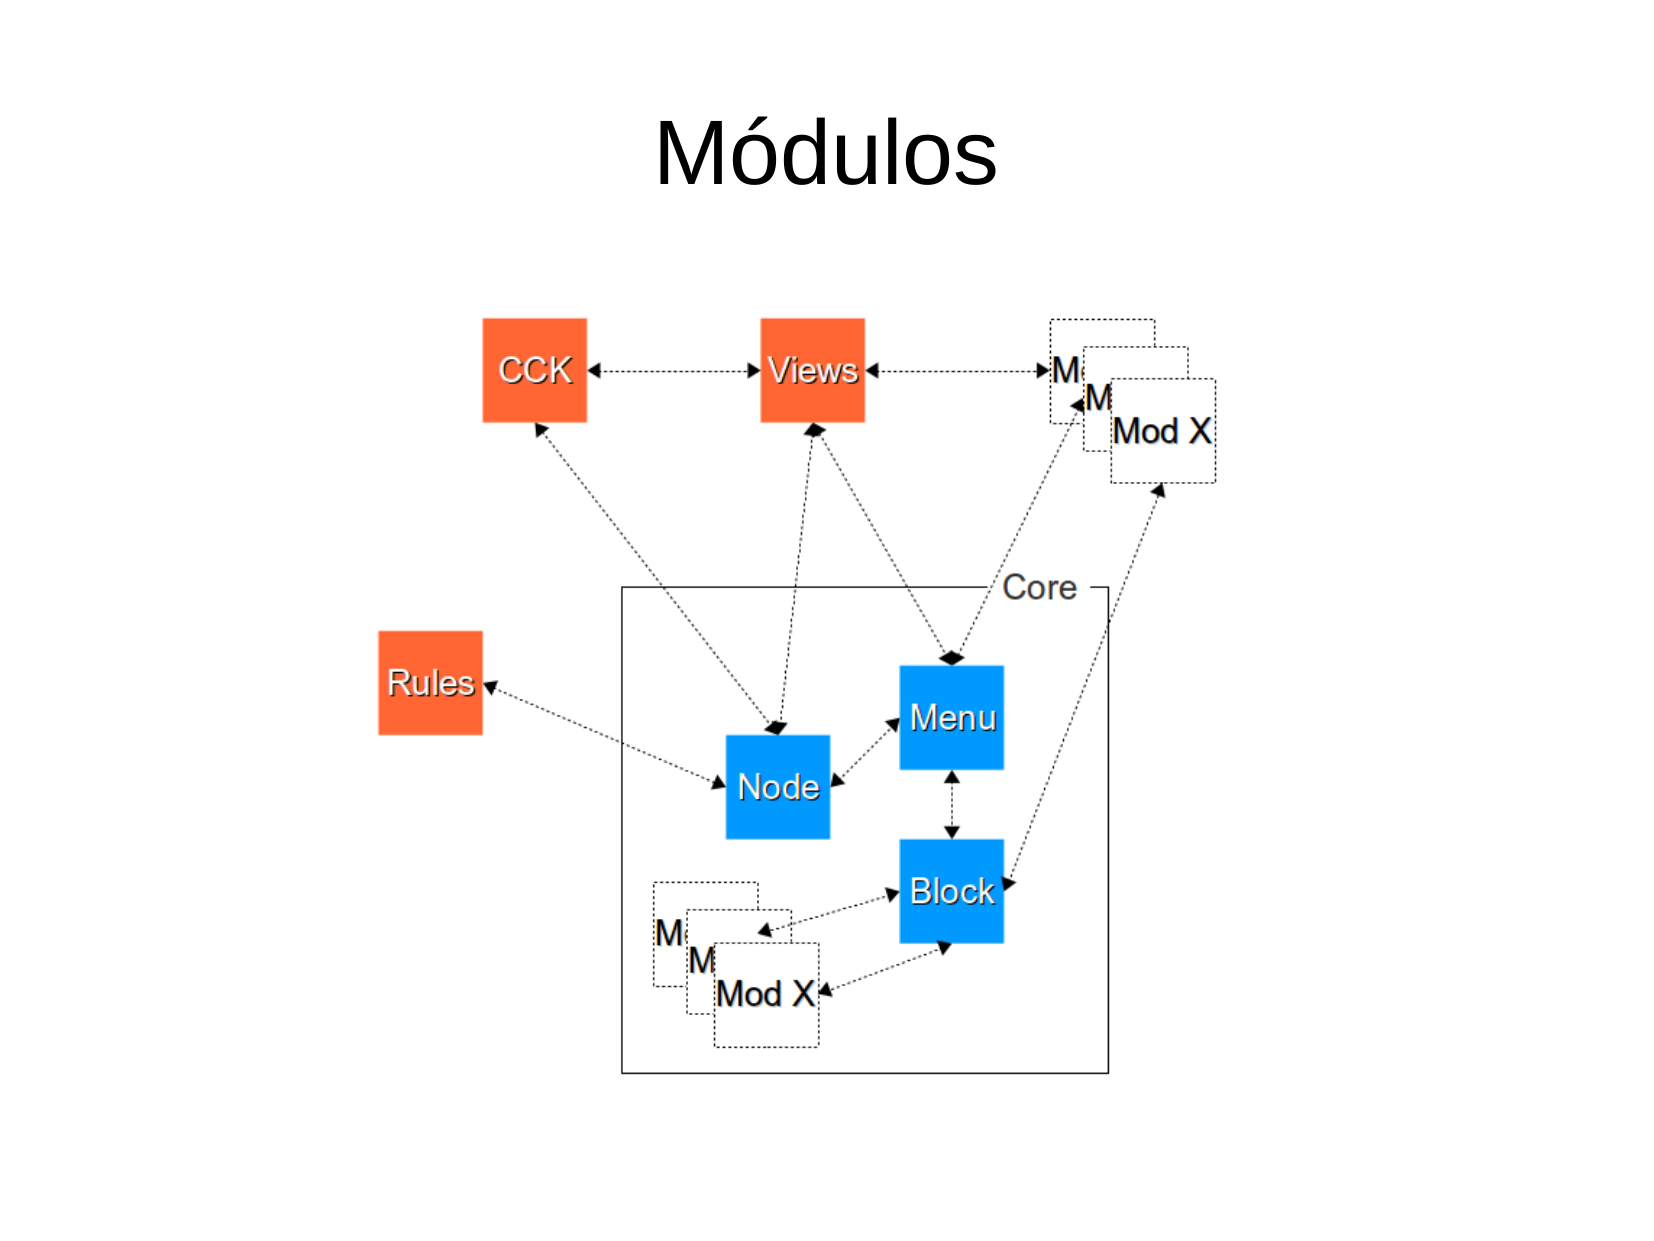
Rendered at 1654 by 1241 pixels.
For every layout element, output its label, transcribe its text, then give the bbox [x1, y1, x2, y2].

picture [355, 290, 1299, 1109]
title Módulos [82, 49, 1571, 257]
